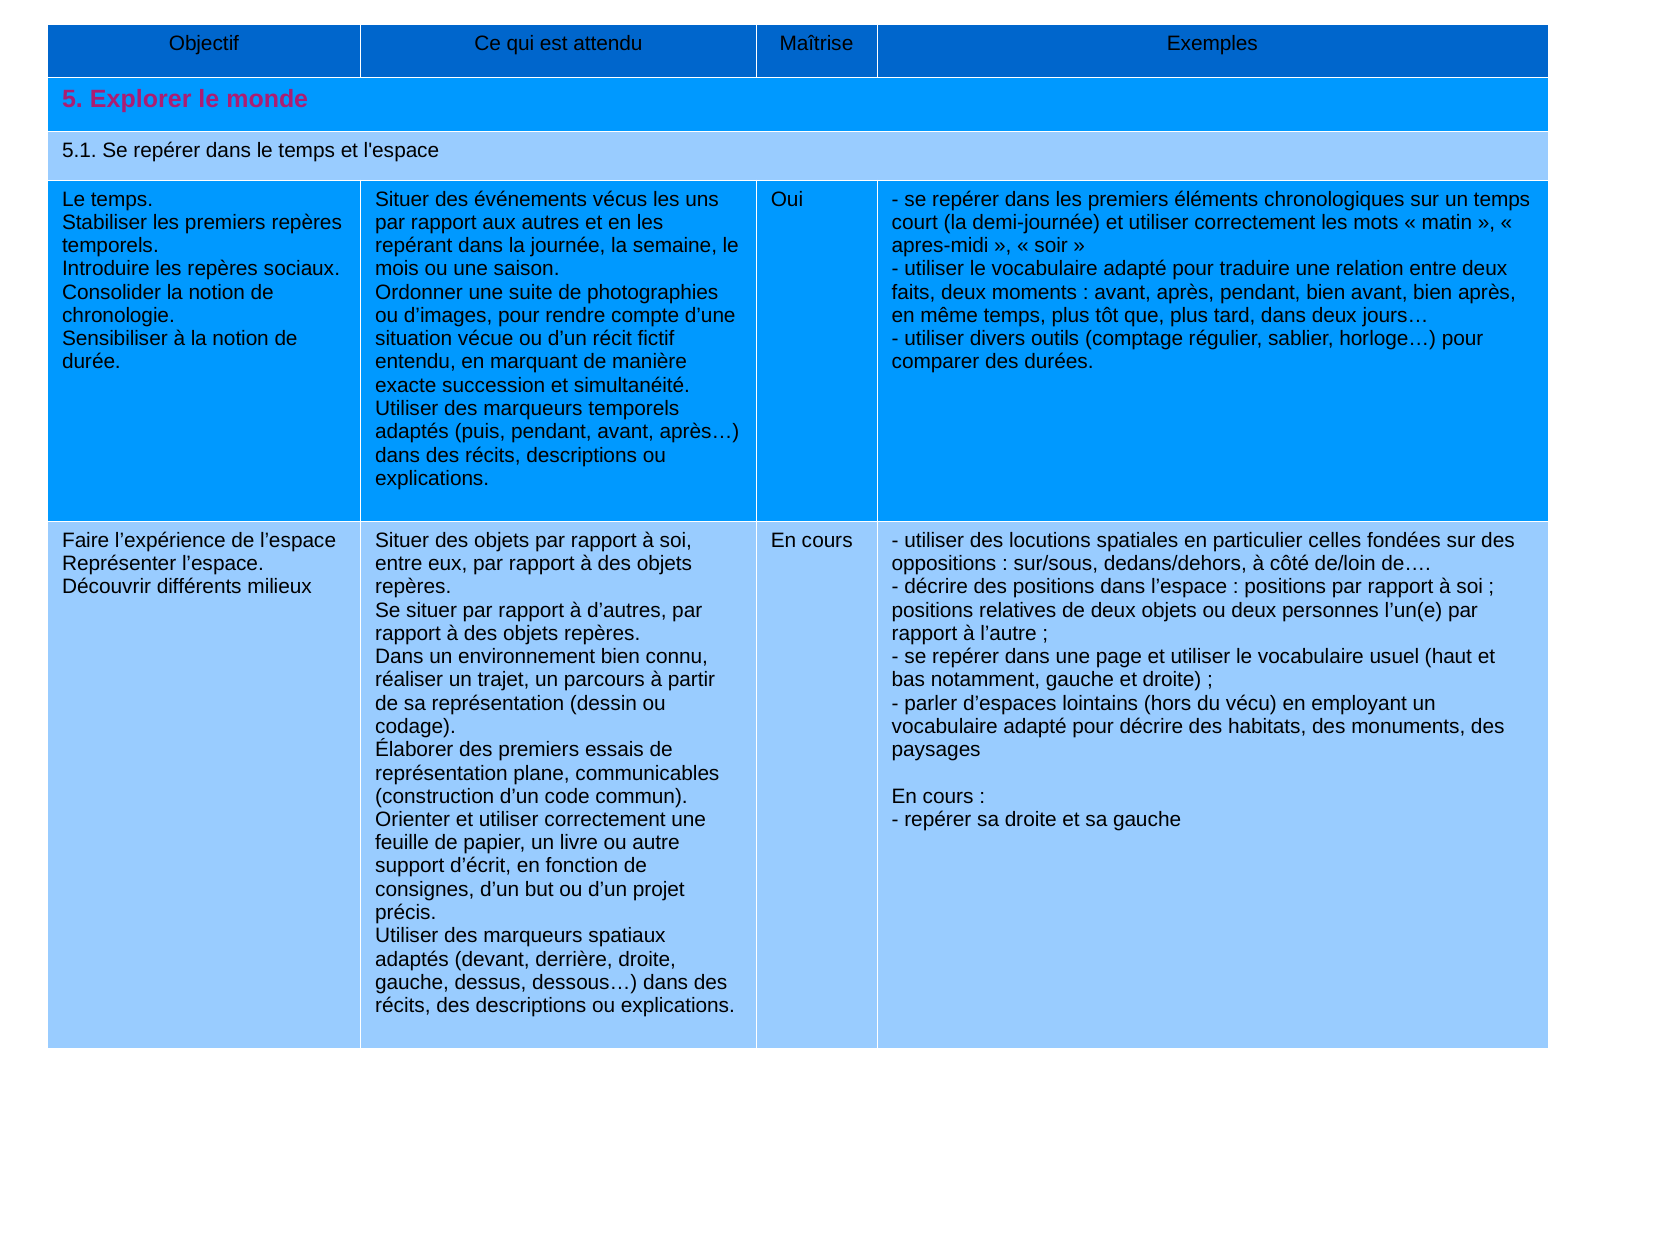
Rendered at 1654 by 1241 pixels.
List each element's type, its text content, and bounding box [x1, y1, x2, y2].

table_header Exemples [878, 25, 1548, 77]
table_header Objectif [48, 25, 360, 77]
table_cell 5. Explorer le monde [48, 78, 1548, 131]
table_cell Oui [757, 181, 877, 521]
table_header Maîtrise [757, 25, 877, 77]
table_header Ce qui est attendu [361, 25, 756, 77]
table_cell 5.1. Se repérer dans le temps et l'espace [48, 132, 1548, 180]
table_cell Situer des événements vécus les uns par rapport aux autres et en les repérant dans la journée, la semaine, le mois ou une saison. Ordonner une suite de photographies ou d’images, pour rendre compte d’une situation vécue ou d’un récit fictif entendu, en marquant de manière exacte succession et simultanéité. Utiliser des marqueurs temporels adaptés (puis, pendant, avant, après…) dans des récits, descriptions ou explications. [361, 181, 756, 521]
table_cell En cours [757, 522, 877, 1048]
table_cell Le temps. Stabiliser les premiers repères temporels. Introduire les repères sociaux. Consolider la notion de chronologie. Sensibiliser à la notion de durée. [48, 181, 360, 521]
table_cell Situer des objets par rapport à soi, entre eux, par rapport à des objets repères. Se situer par rapport à d’autres, par rapport à des objets repères. Dans un environnement bien connu, réaliser un trajet, un parcours à partir de sa représentation (dessin ou codage). Élaborer des premiers essais de représentation plane, communicables (construction d’un code commun). Orienter et utiliser correctement une feuille de papier, un livre ou autre support d’écrit, en fonction de consignes, d’un but ou d’un projet précis. Utiliser des marqueurs spatiaux adaptés (devant, derrière, droite, gauche, dessus, dessous…) dans des récits, des descriptions ou explications. [361, 522, 756, 1048]
table_cell Faire l’expérience de l’espace Représenter l’espace. Découvrir différents milieux [48, 522, 360, 1048]
table_cell - se repérer dans les premiers éléments chronologiques sur un temps court (la demi-journée) et utiliser correctement les mots « matin », « apres-midi », « soir » - utiliser le vocabulaire adapté pour traduire une relation entre deux faits, deux moments : avant, après, pendant, bien avant, bien après, en même temps, plus tôt que, plus tard, dans deux jours… - utiliser divers outils (comptage régulier, sablier, horloge…) pour comparer des durées. [878, 181, 1548, 521]
table_cell - utiliser des locutions spatiales en particulier celles fondées sur des oppositions : sur/sous, dedans/dehors, à côté de/loin de…. - décrire des positions dans l’espace : positions par rapport à soi ; positions relatives de deux objets ou deux personnes l’un(e) par rapport à l’autre ; - se repérer dans une page et utiliser le vocabulaire usuel (haut et bas notamment, gauche et droite) ; - parler d’espaces lointains (hors du vécu) en employant un vocabulaire adapté pour décrire des habitats, des monuments, des paysages En cours : - repérer sa droite et sa gauche [878, 522, 1548, 1048]
